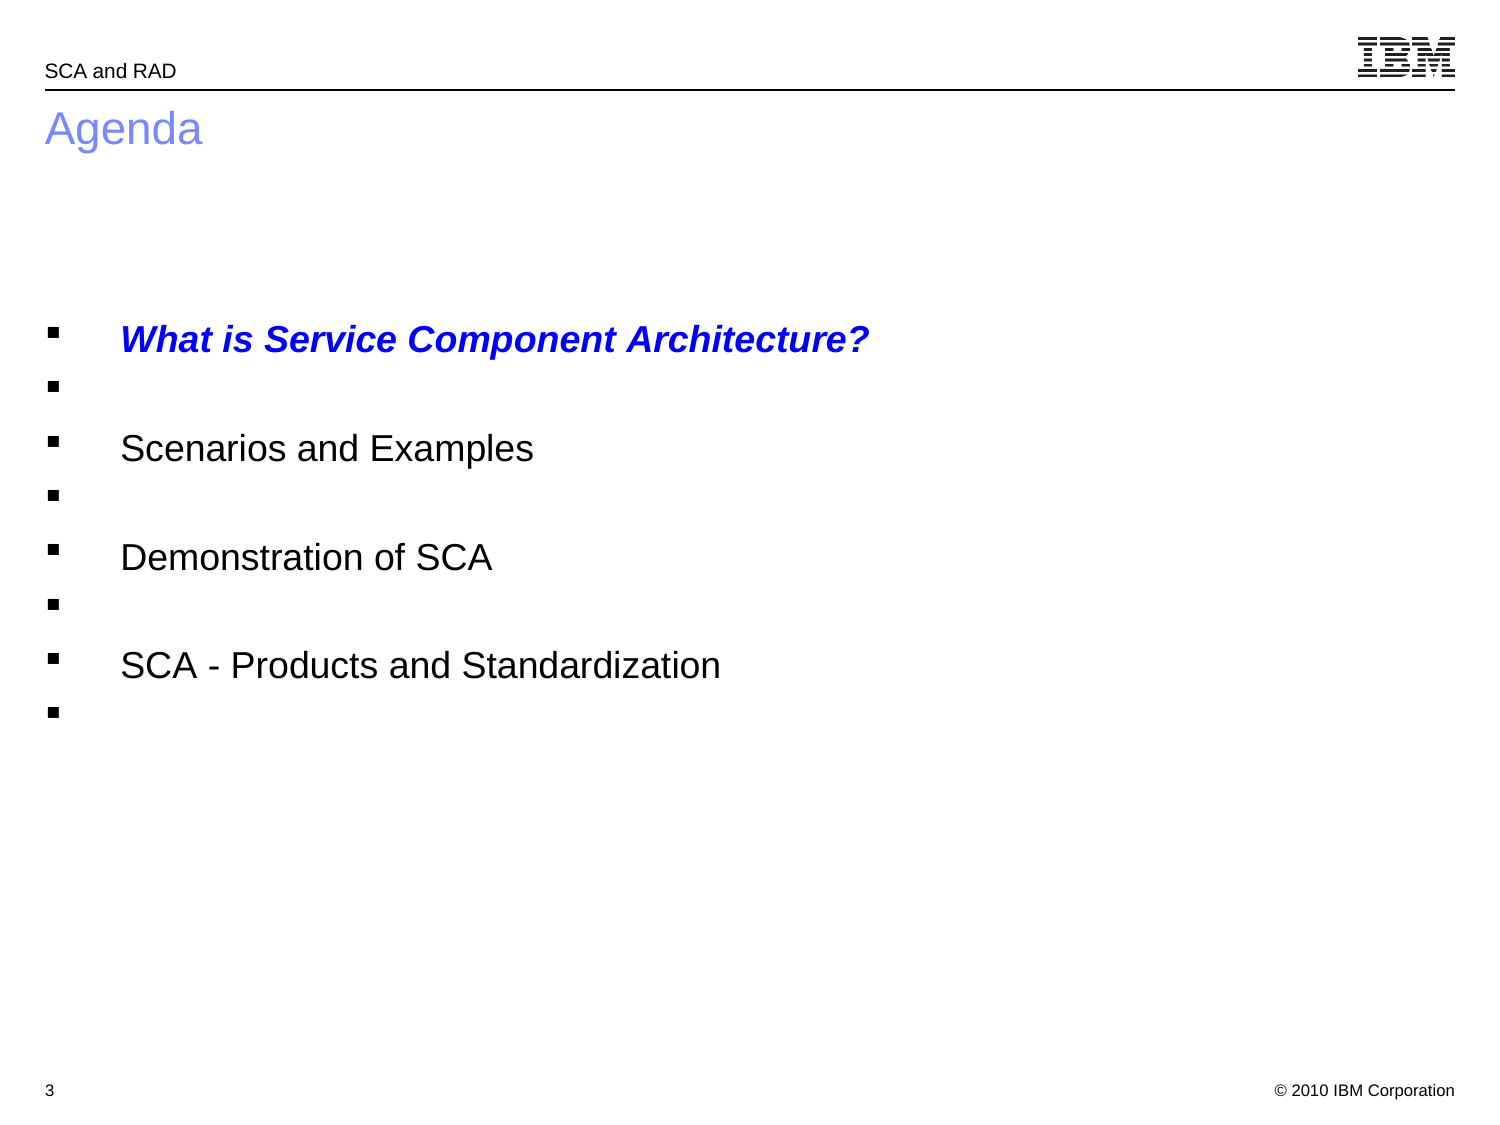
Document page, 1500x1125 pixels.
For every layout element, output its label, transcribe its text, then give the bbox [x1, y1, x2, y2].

picture [1358, 37, 1455, 77]
title Agenda [29, 97, 1455, 293]
list What is Service Component Architecture? Scenarios and Examples Demonstration of SCA SCA - Products and Standardization [29, 307, 1455, 1043]
